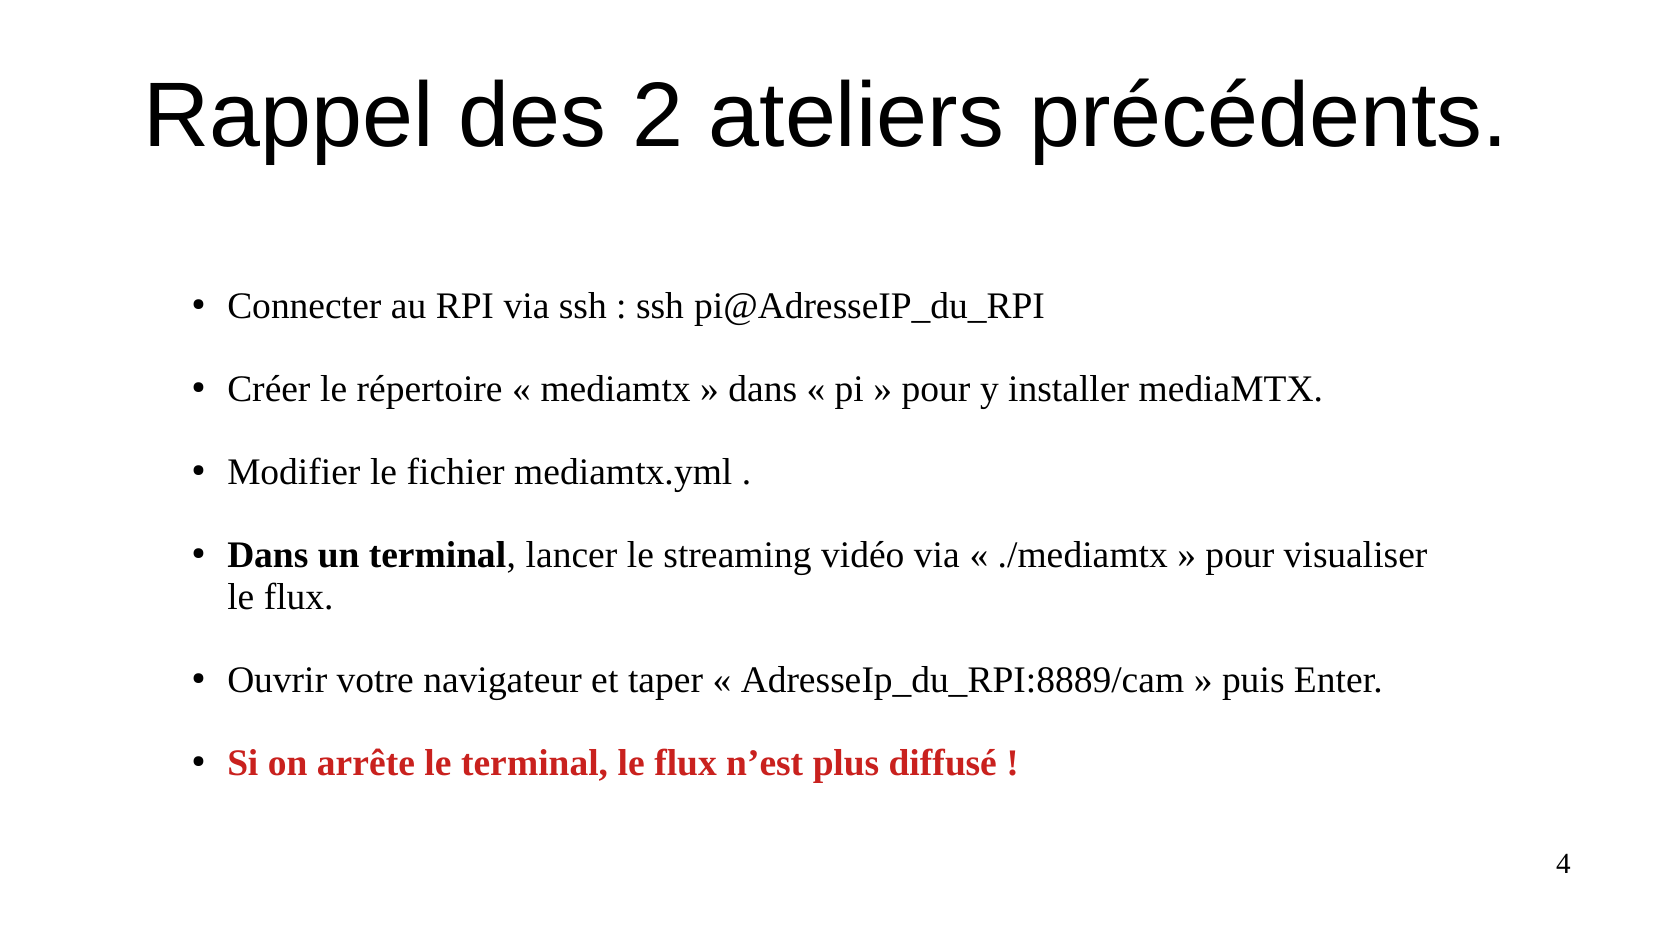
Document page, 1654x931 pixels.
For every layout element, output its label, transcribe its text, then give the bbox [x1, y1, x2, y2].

title Rappel des 2 ateliers précédents. [82, 37, 1571, 193]
text_box Connecter au RPI via ssh : ssh pi@AdresseIP_du_RPI Créer le répertoire « mediamtx » dans « pi » pour y installer mediaMTX. Modifier le fichier mediamtx.yml . Dans un terminal, lancer le streaming vidéo via « ./mediamtx » pour visualiser le flux. Ouvrir votre navigateur et taper « AdresseIp_du_RPI:8889/cam » puis Enter. Si on arrête le terminal, le flux n’est plus diffusé ! [177, 236, 1477, 833]
